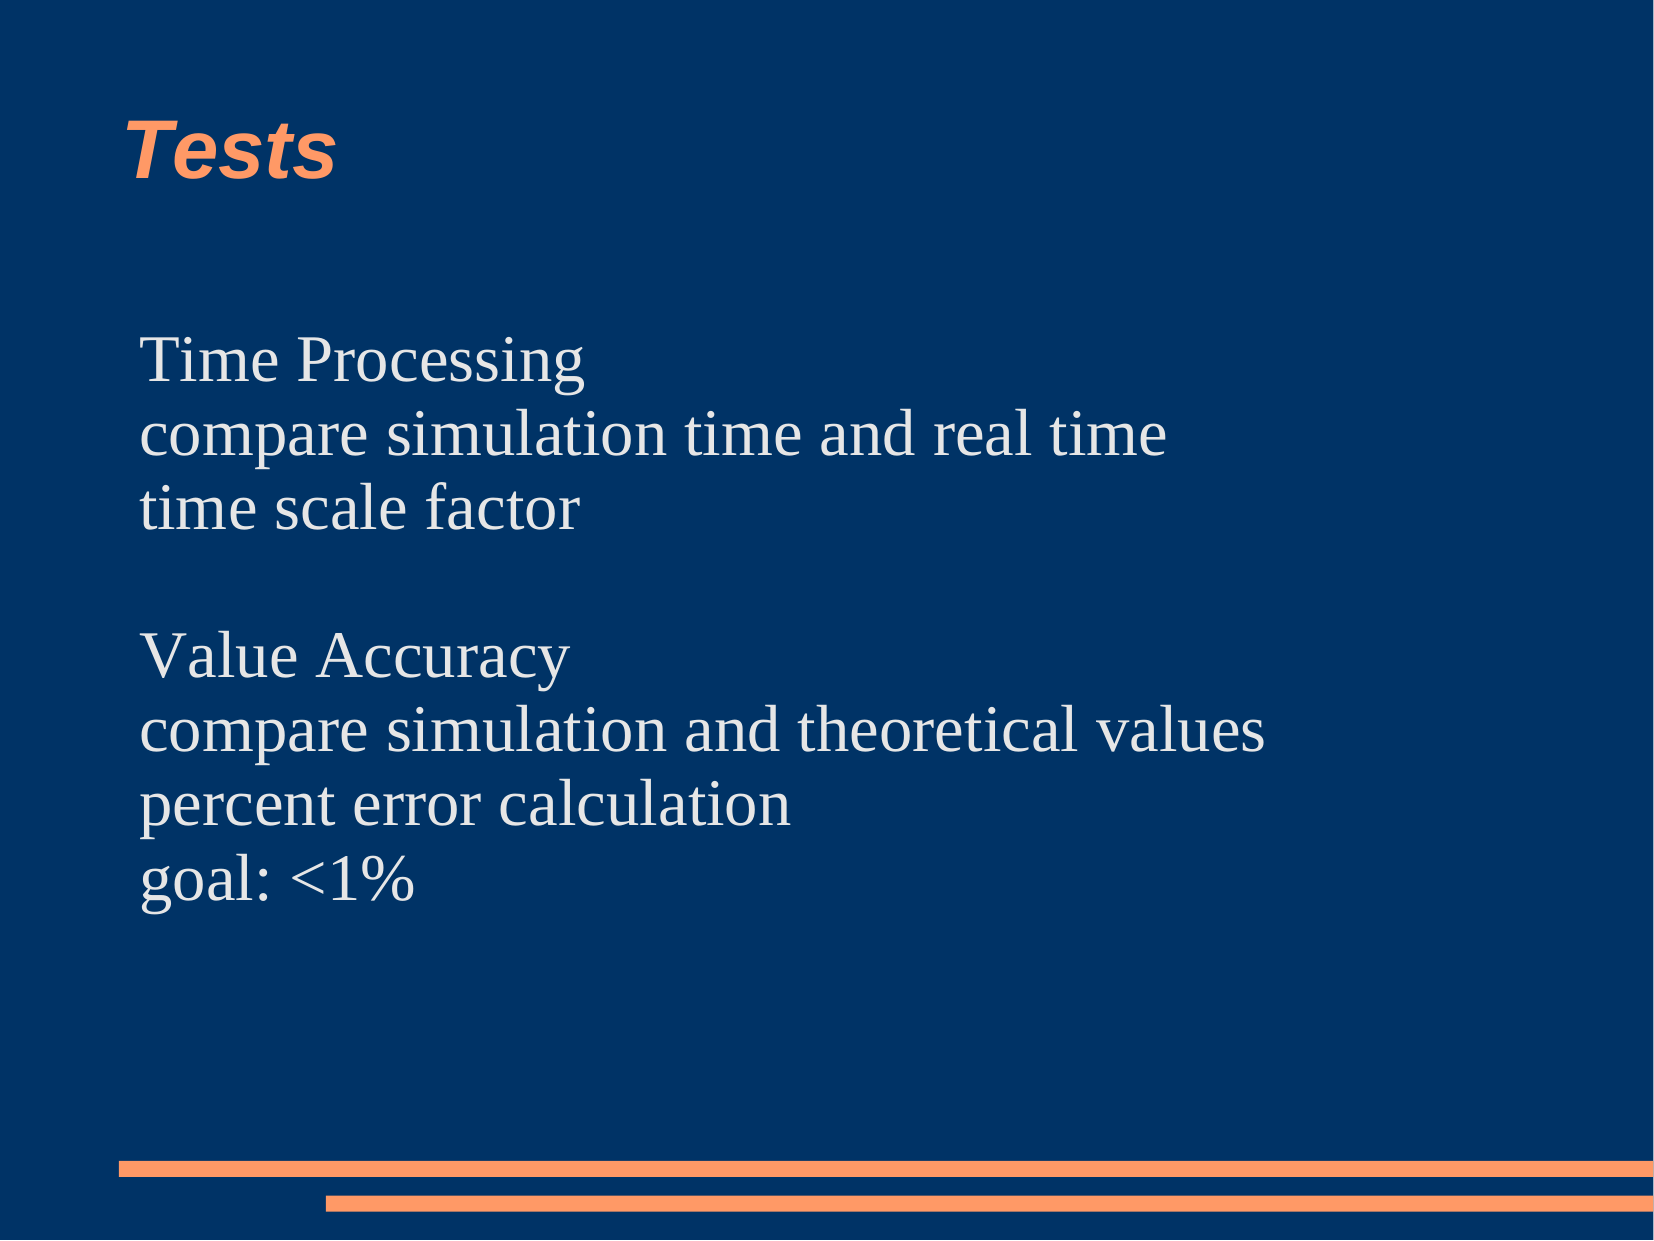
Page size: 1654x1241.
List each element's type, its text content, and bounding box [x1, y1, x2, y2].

list Time Processing compare simulation time and real time time scale factor Value Accuracy compare simulation and theoretical values percent error calculation goal: <1% [121, 322, 1561, 1133]
title Tests [121, 46, 1534, 254]
